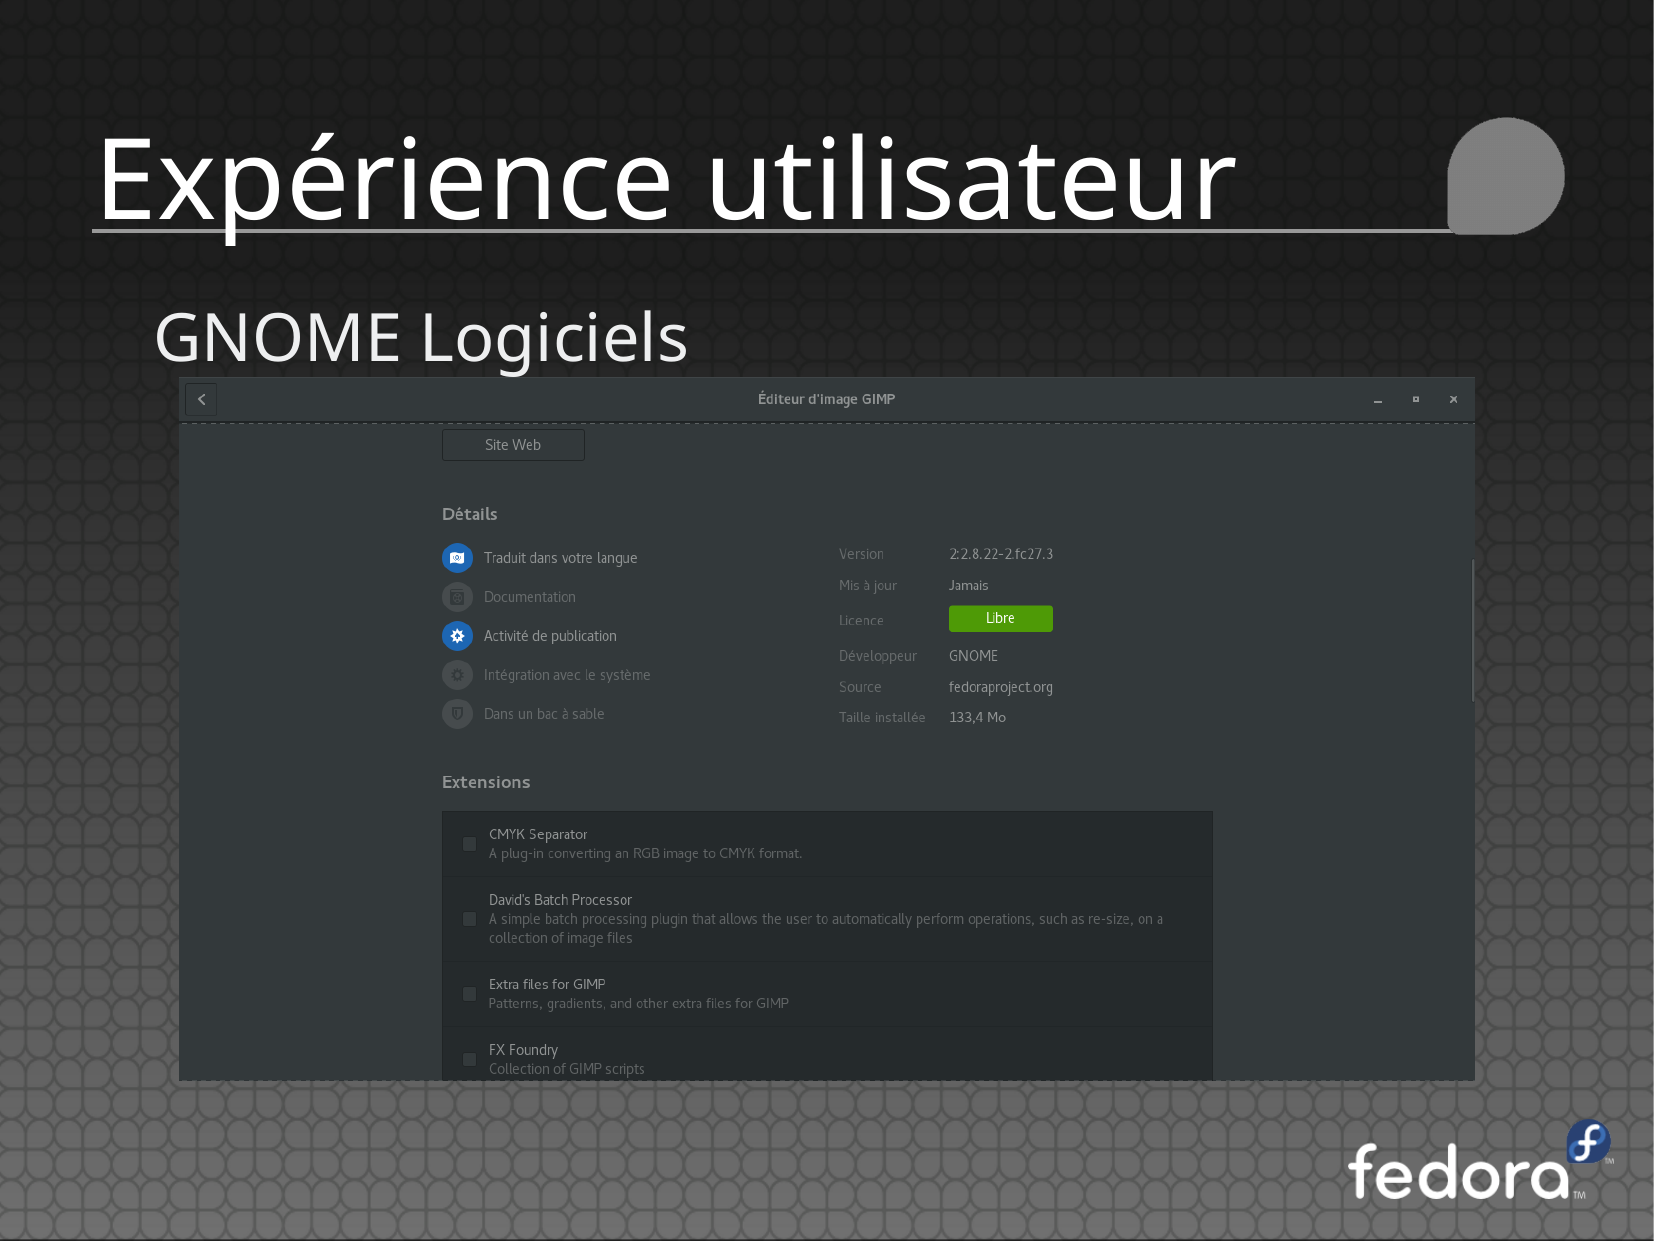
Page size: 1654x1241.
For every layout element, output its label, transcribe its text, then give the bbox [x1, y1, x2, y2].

picture [0, 0, 1654, 1241]
title Expérience utilisateur [94, 100, 1426, 251]
list GNOME Logiciels [82, 290, 1571, 1227]
